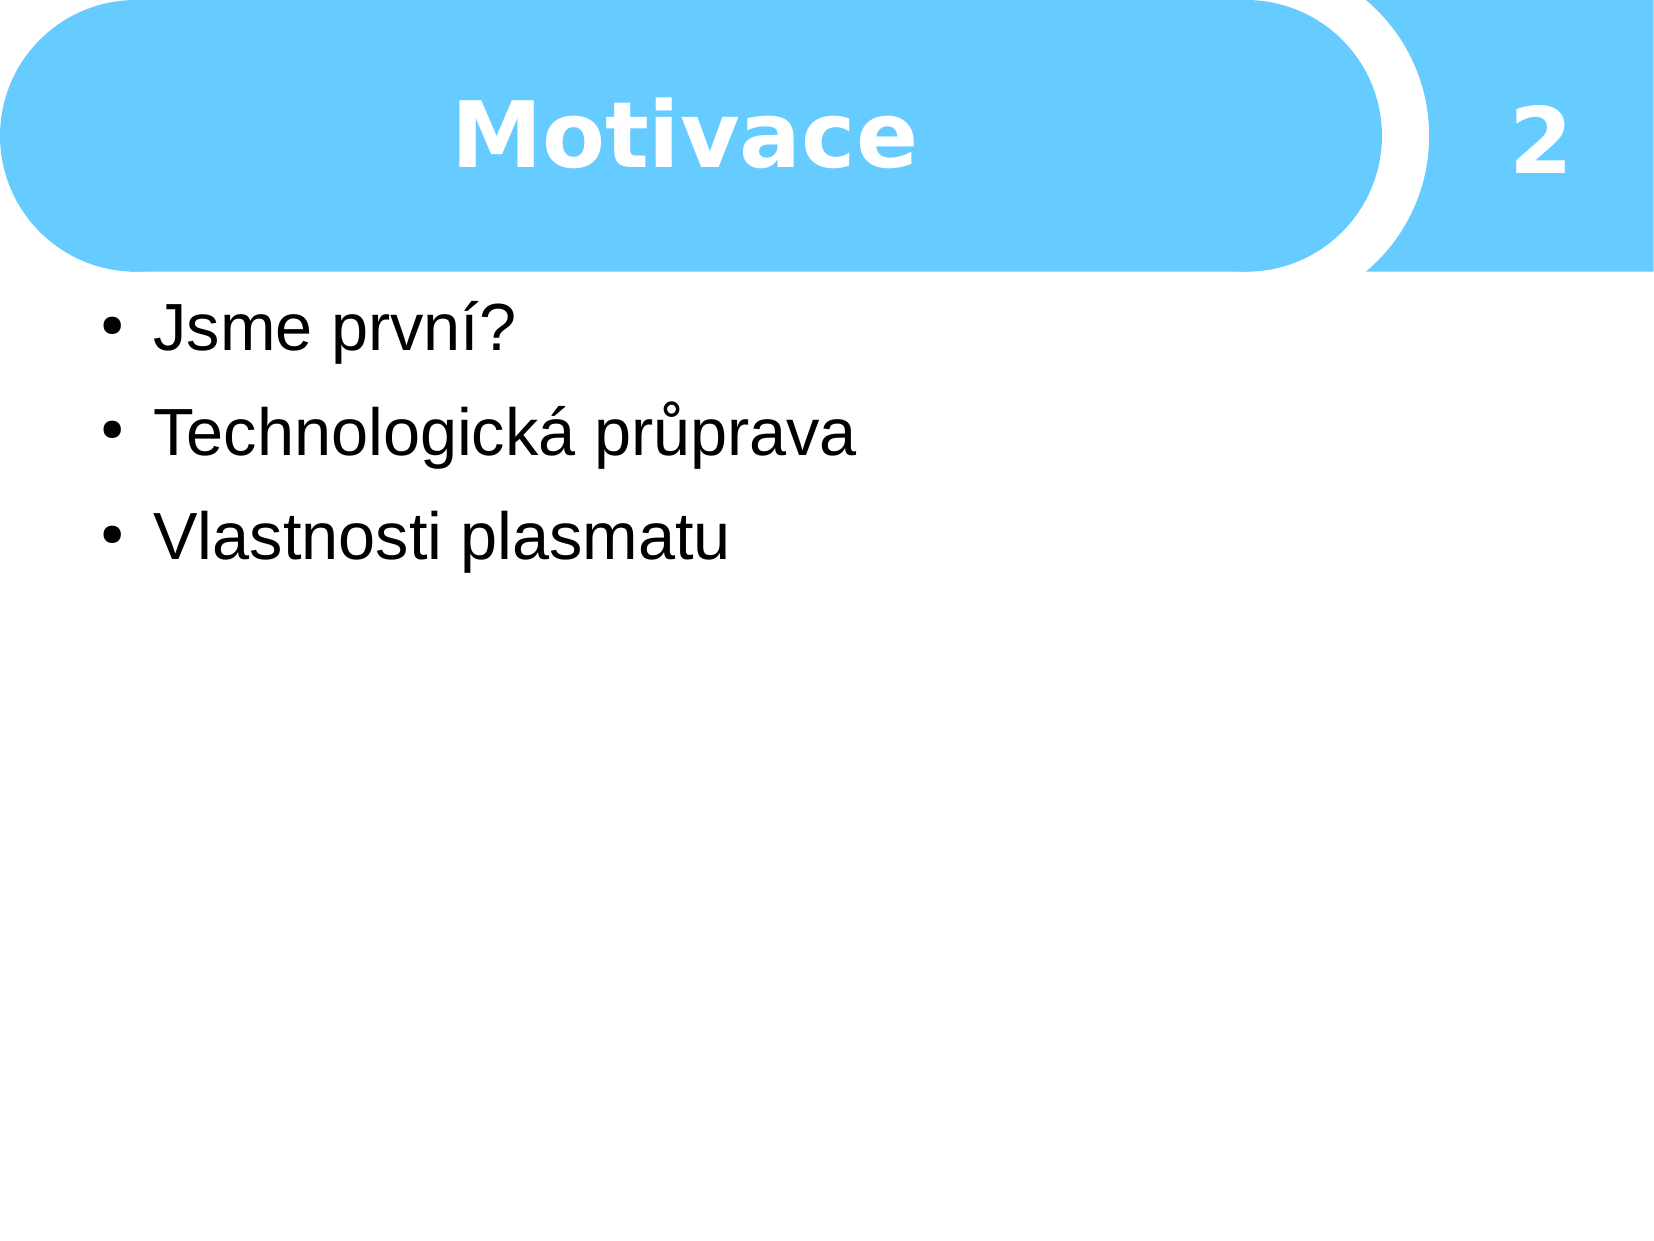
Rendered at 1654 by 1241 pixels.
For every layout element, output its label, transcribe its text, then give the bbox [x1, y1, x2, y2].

title Motivace [118, 0, 1252, 272]
list Jsme první? Technologická průprava Vlastnosti plasmatu [82, 290, 1571, 1010]
